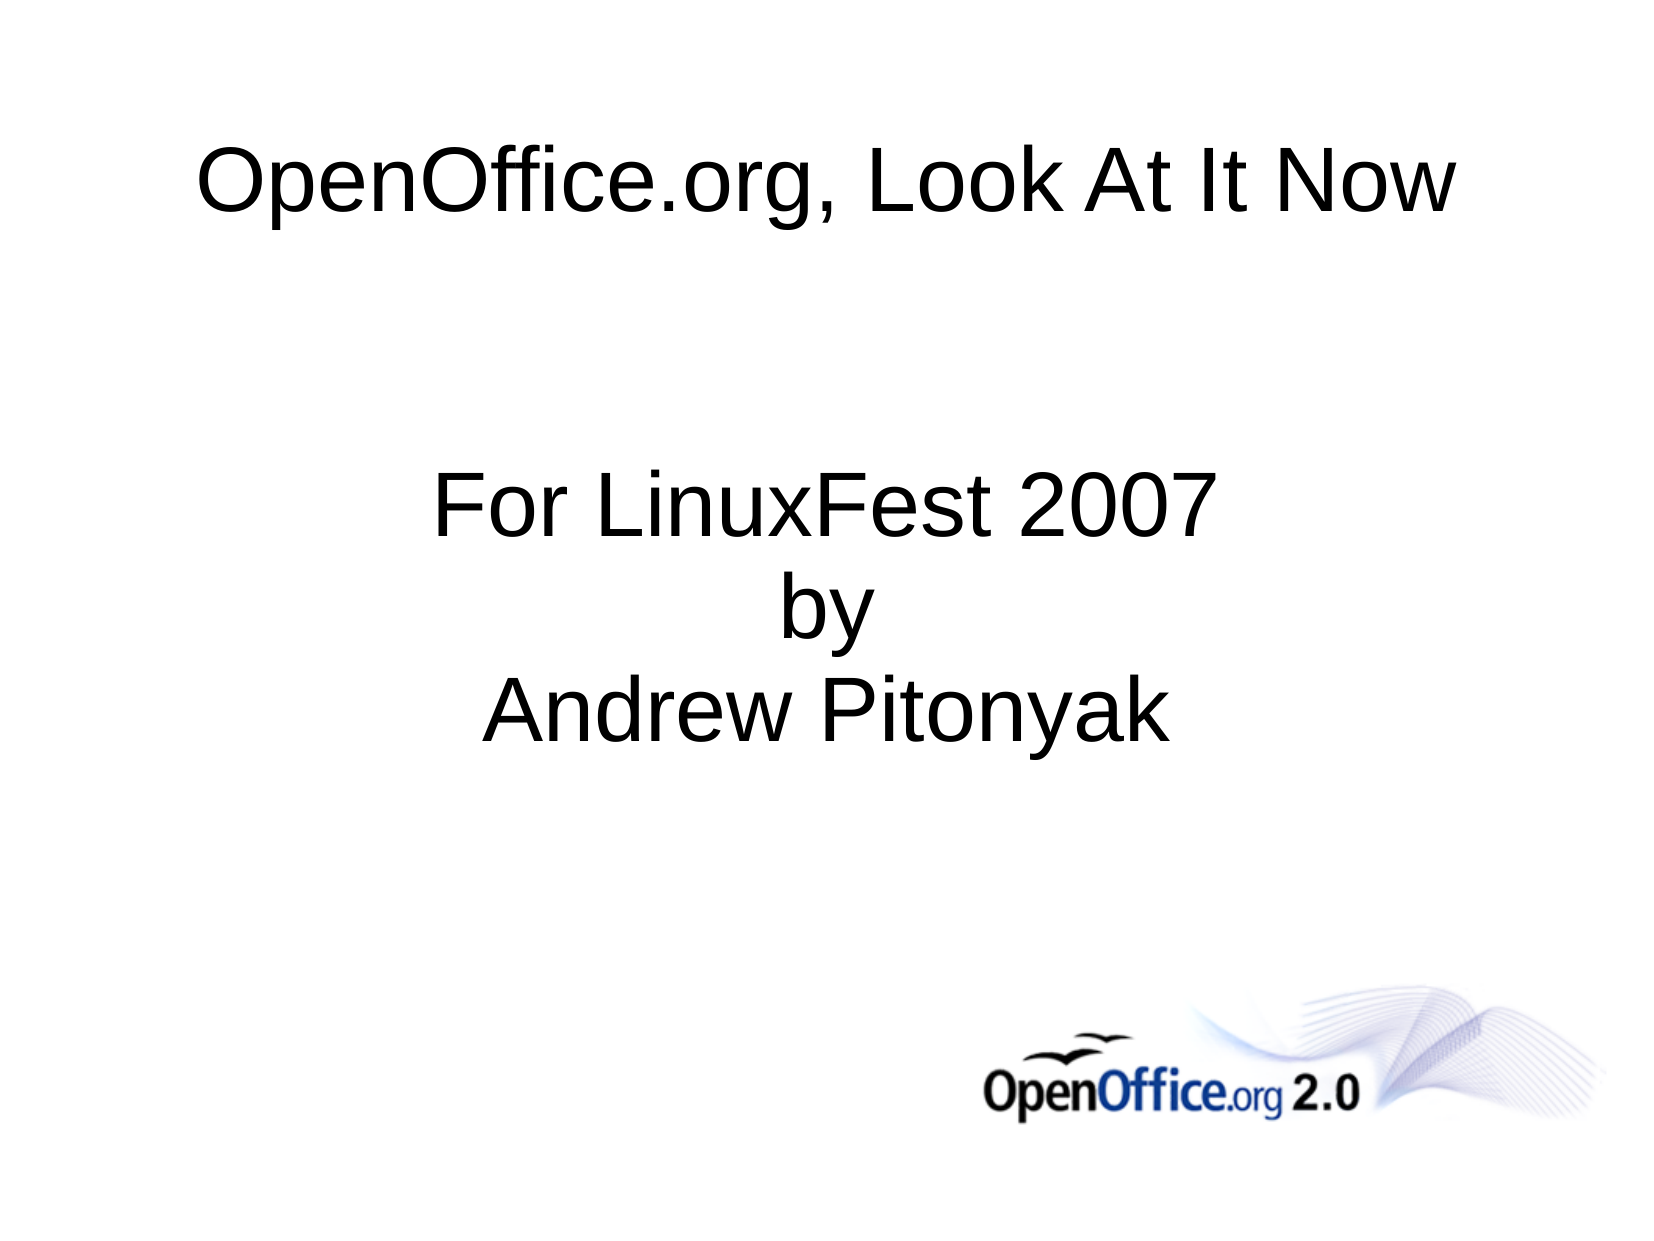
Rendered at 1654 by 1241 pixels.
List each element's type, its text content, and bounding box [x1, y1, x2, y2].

title OpenOffice.org, Look At It Now [82, 58, 1571, 301]
picture [967, 982, 1616, 1131]
title For LinuxFest 2007 by Andrew Pitonyak [82, 367, 1571, 847]
